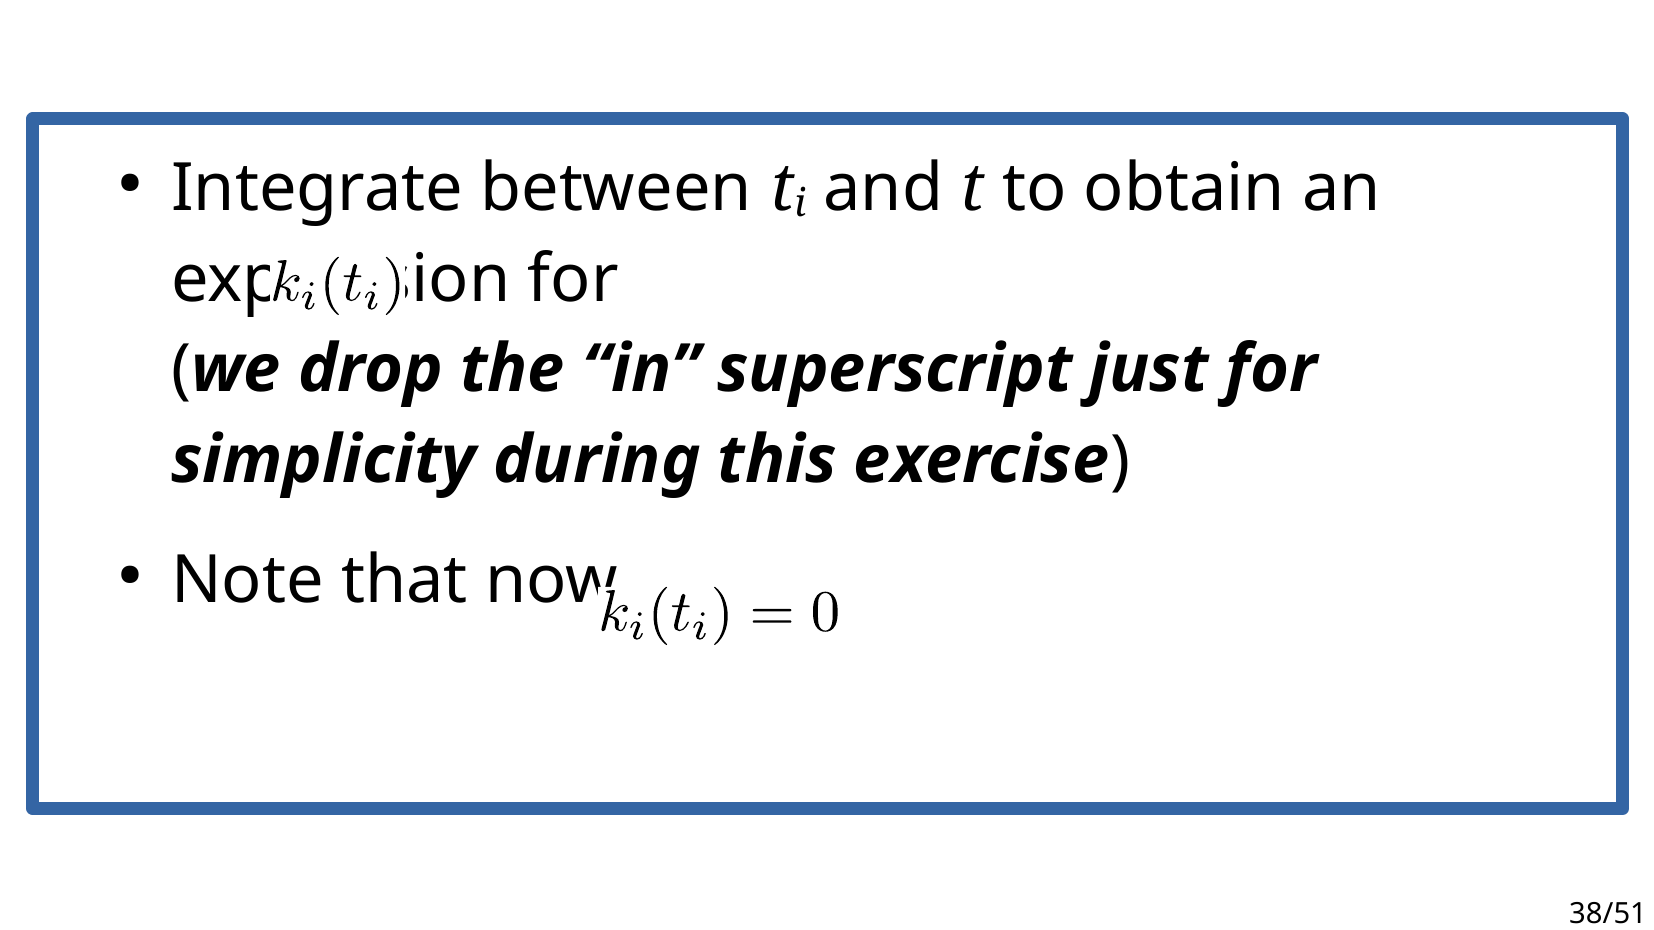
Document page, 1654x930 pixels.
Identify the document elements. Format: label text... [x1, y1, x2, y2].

list Integrate between ti and t to obtain an expression for (we drop the “in” superscript just for simplicity during this exercise) Note that now [100, 138, 1588, 794]
text_box [598, 586, 841, 646]
text_box [270, 256, 406, 316]
